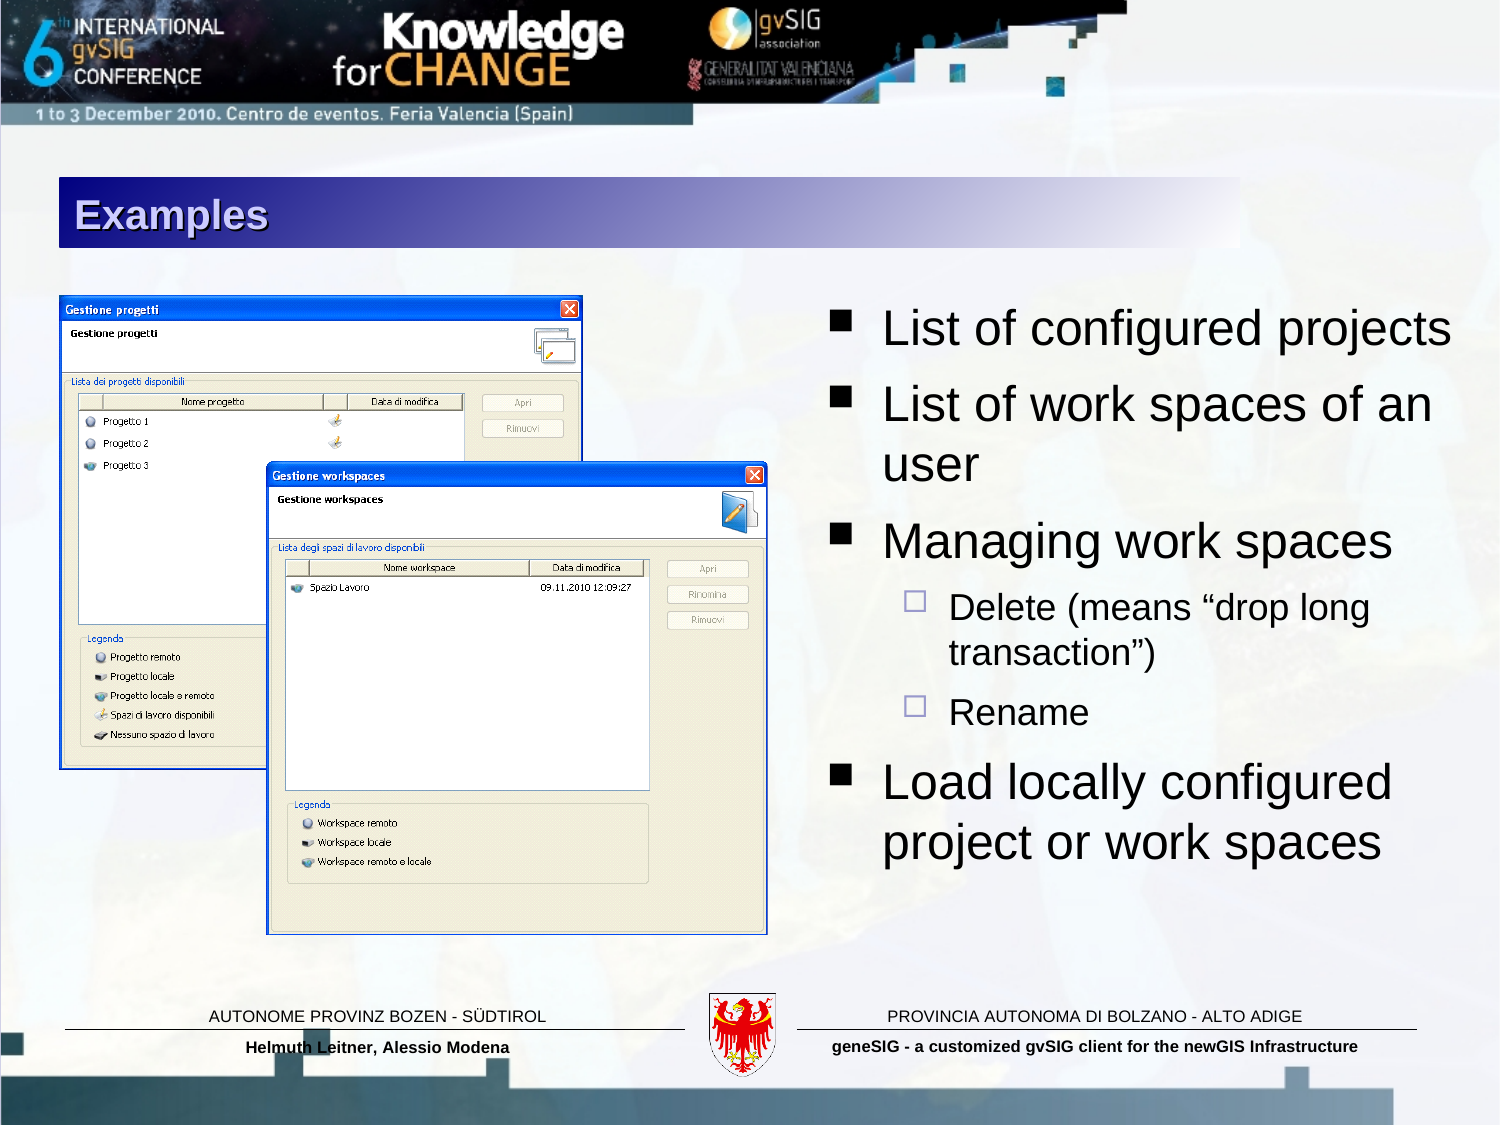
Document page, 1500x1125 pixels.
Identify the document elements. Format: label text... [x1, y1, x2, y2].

text_box Examples [59, 177, 1241, 248]
list List of configured projects List of work spaces of an user Managing work spaces Delete (means “drop long transaction”) Rename Load locally configured project or work spaces [826, 295, 1477, 1004]
picture [0, 0, 1500, 1125]
